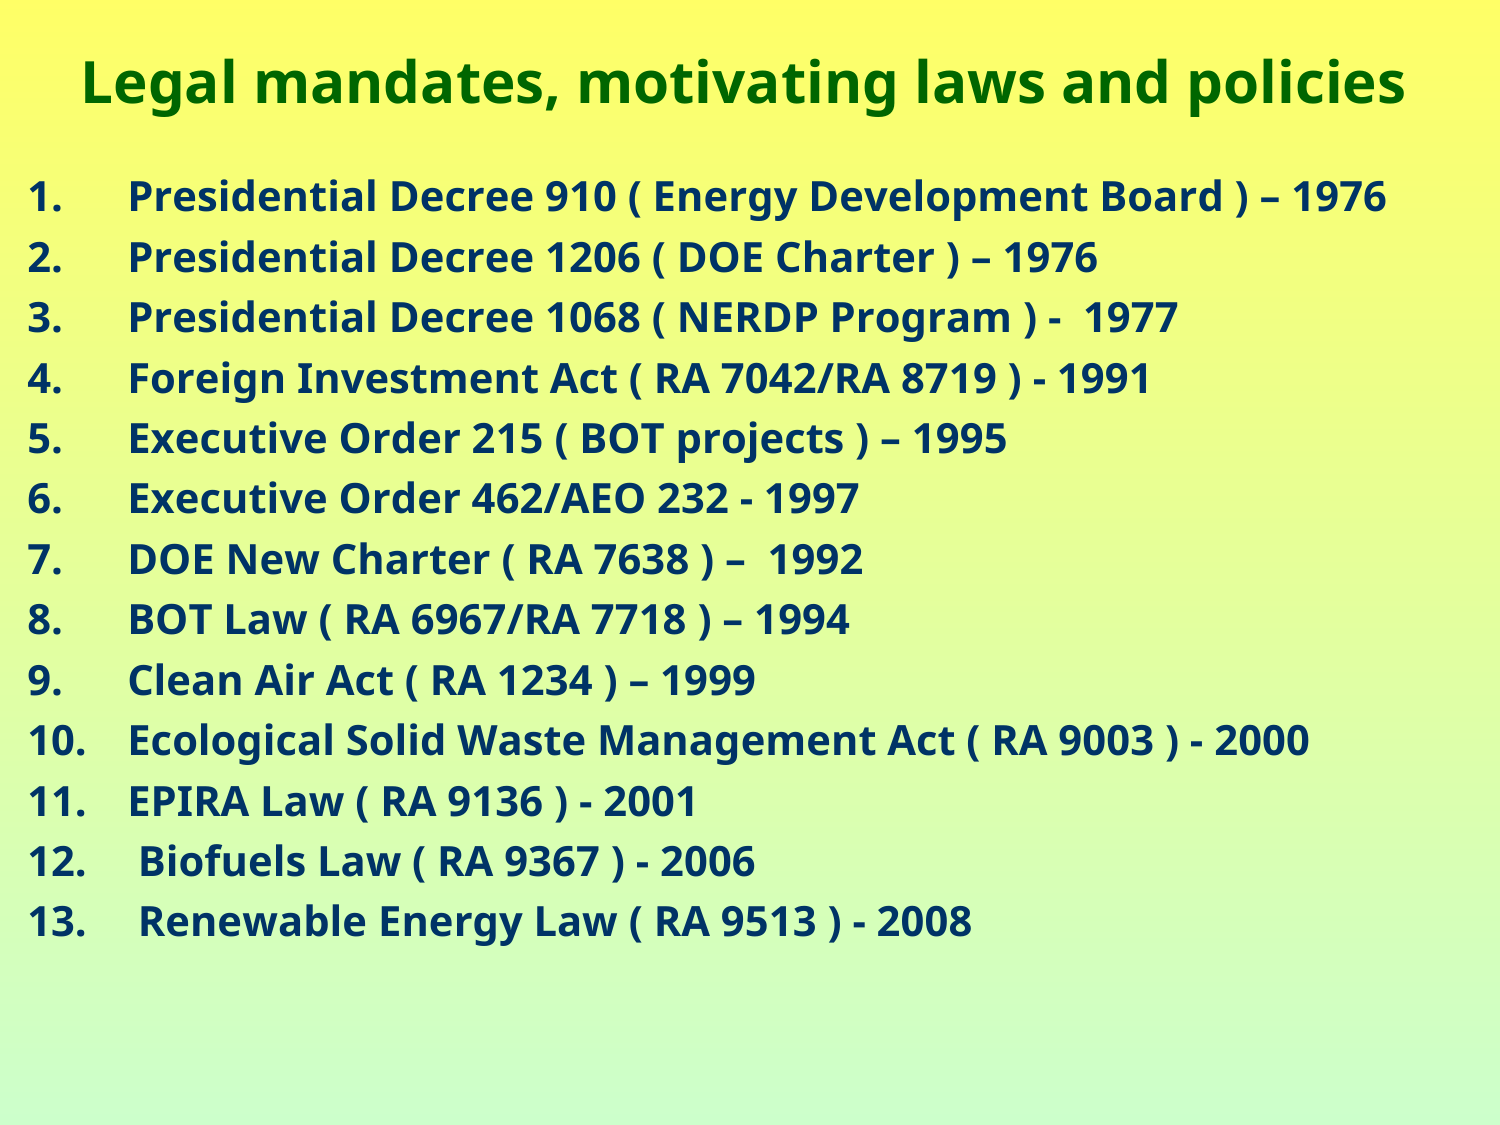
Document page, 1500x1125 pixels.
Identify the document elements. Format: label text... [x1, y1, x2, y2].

text_box Presidential Decree 910 ( Energy Development Board ) – 1976 Presidential Decree 1206 ( DOE Charter ) – 1976 Presidential Decree 1068 ( NERDP Program ) - 1977 Foreign Investment Act ( RA 7042/RA 8719 ) - 1991 Executive Order 215 ( BOT projects ) – 1995 Executive Order 462/AEO 232 - 1997 DOE New Charter ( RA 7638 ) – 1992 BOT Law ( RA 6967/RA 7718 ) – 1994 Clean Air Act ( RA 1234 ) – 1999 Ecological Solid Waste Management Act ( RA 9003 ) - 2000 EPIRA Law ( RA 9136 ) - 2001 Biofuels Law ( RA 9367 ) - 2006 Renewable Energy Law ( RA 9513 ) - 2008 [12, 162, 1500, 1013]
subtitle Legal mandates, motivating laws and policies [12, 37, 1475, 138]
